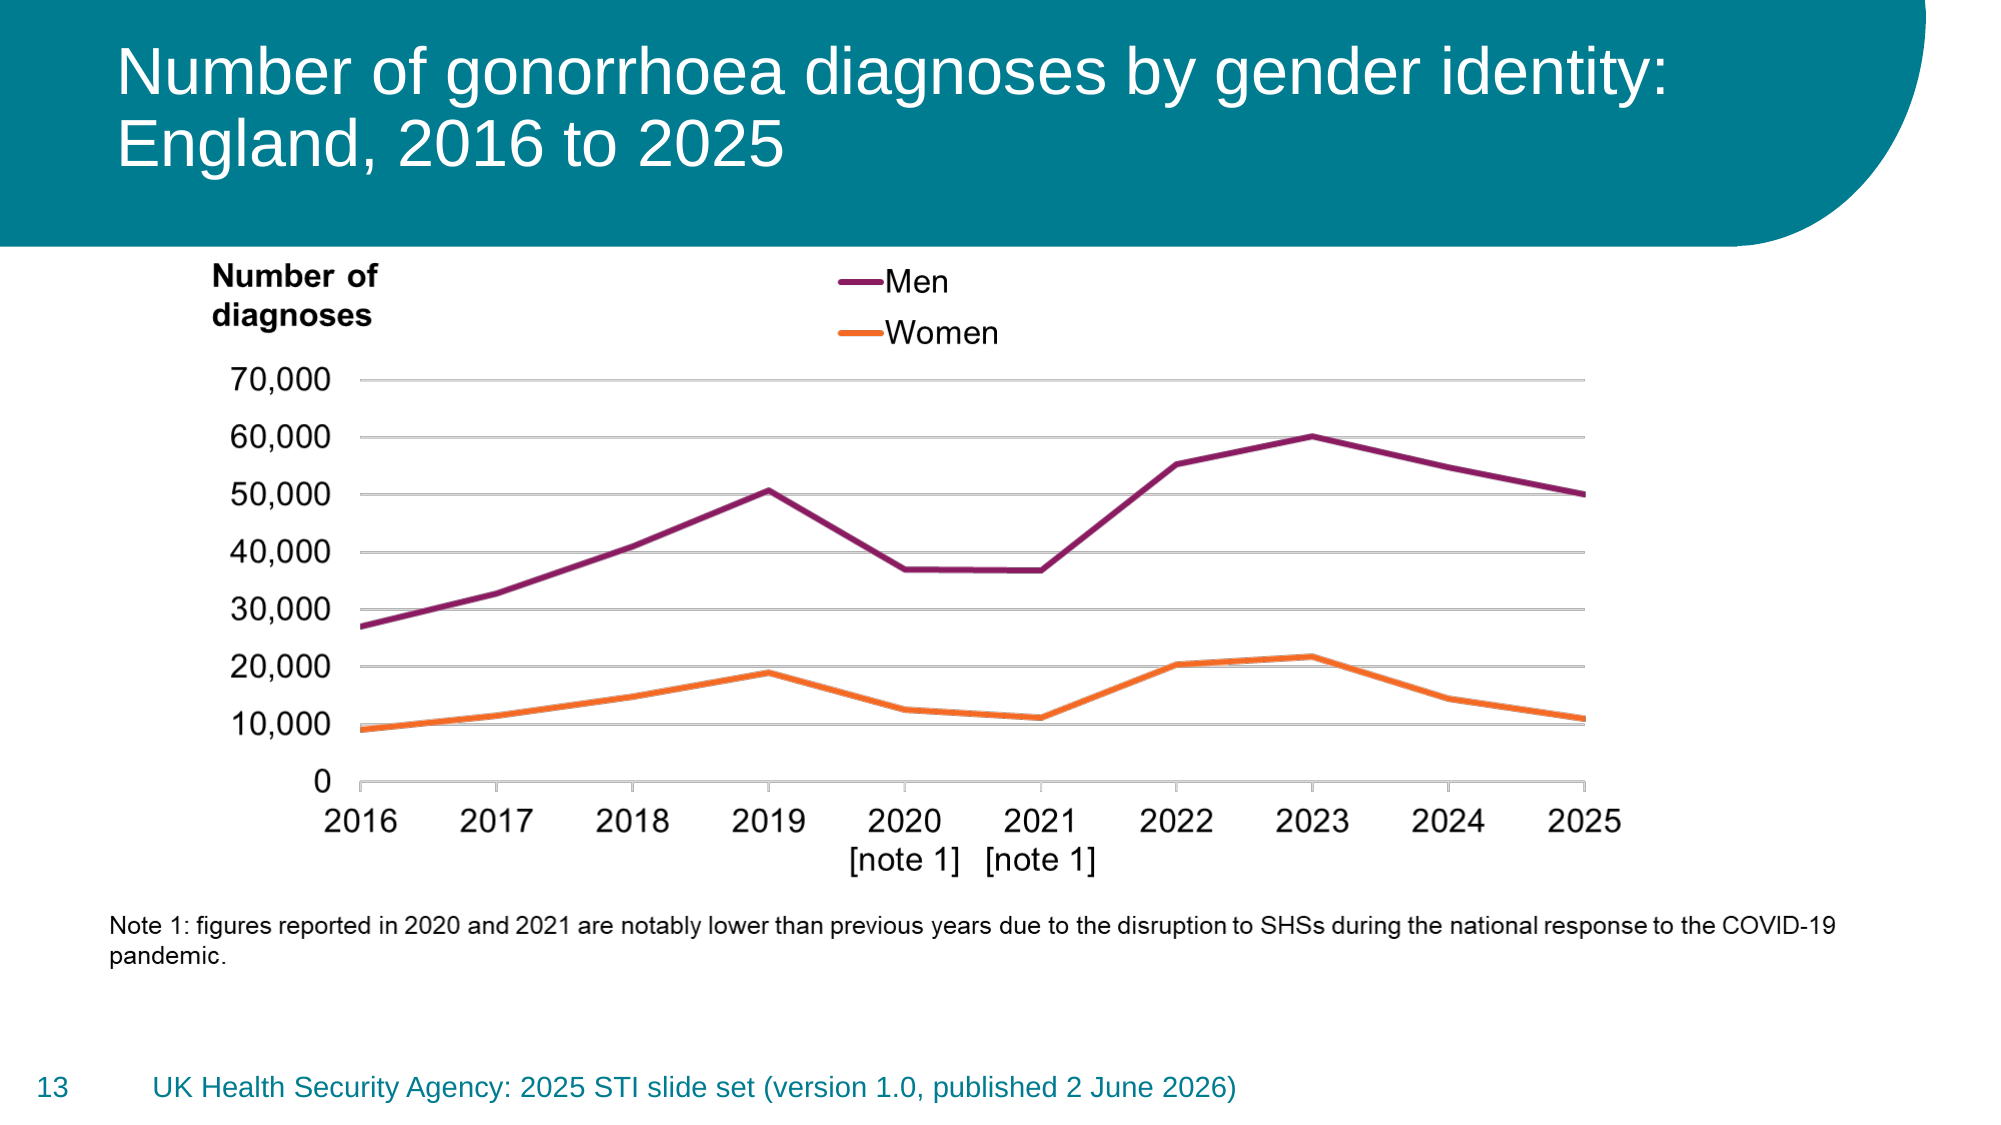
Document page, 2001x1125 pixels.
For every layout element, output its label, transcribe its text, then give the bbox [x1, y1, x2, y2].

text_box [21, 1056, 120, 1117]
title Number of gonorrhoea diagnoses by gender identity: England, 2016 to 2025 [101, 29, 1747, 189]
text_box UK Health Security Agency: 2025 STI slide set (version 1.0, published 2 June 2026) [137, 1056, 1780, 1116]
picture [94, 252, 1906, 1009]
